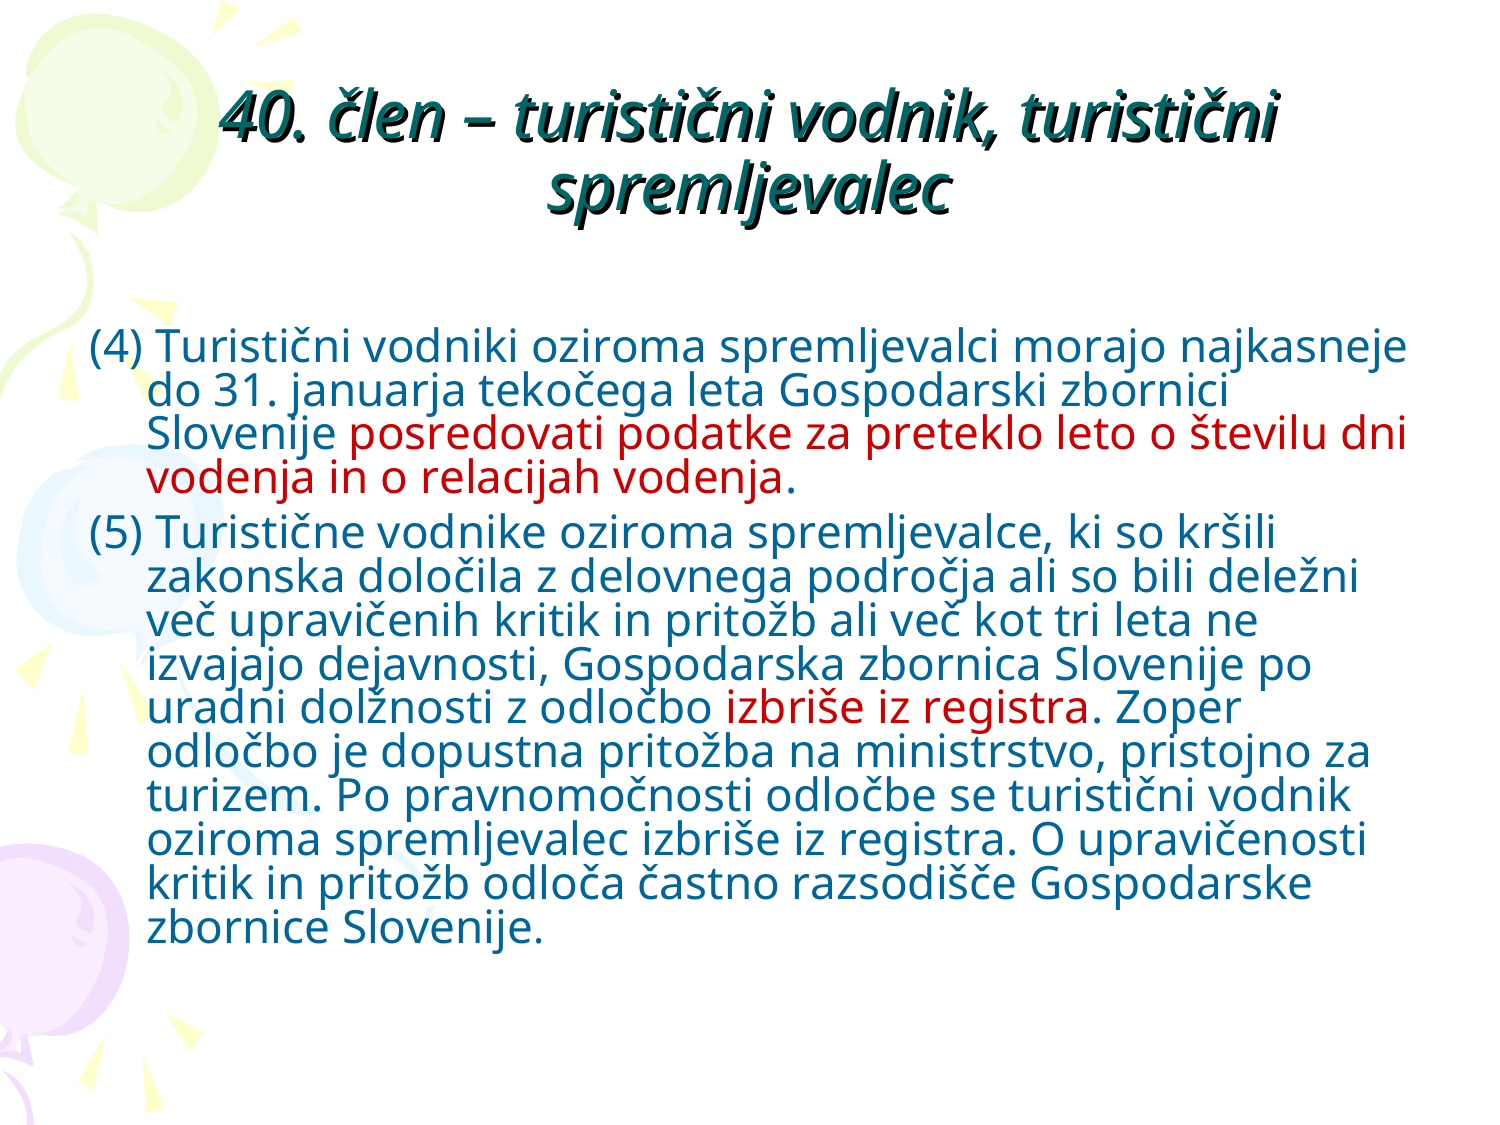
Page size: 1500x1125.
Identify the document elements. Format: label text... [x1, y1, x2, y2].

list (4) Turistični vodniki oziroma spremljevalci morajo najkasneje do 31. januarja tekočega leta Gospodarski zbornici Slovenije posredovati podatke za preteklo leto o številu dni vodenja in o relacijah vodenja. (5) Turistične vodnike oziroma spremljevalce, ki so kršili zakonska določila z delovnega področja ali so bili deležni več upravičenih kritik in pritožb ali več kot tri leta ne izvajajo dejavnosti, Gospodarska zbornica Slovenije po uradni dolžnosti z odločbo izbriše iz registra. Zoper odločbo je dopustna pritožba na ministrstvo, pristojno za turizem. Po pravnomočnosti odločbe se turistični vodnik oziroma spremljevalec izbriše iz registra. O upravičenosti kritik in pritožb odloča častno razsodišče Gospodarske zbornice Slovenije. [75, 262, 1426, 994]
title 40. člen – turistični vodnik, turistični spremljevalec [72, 16, 1426, 233]
